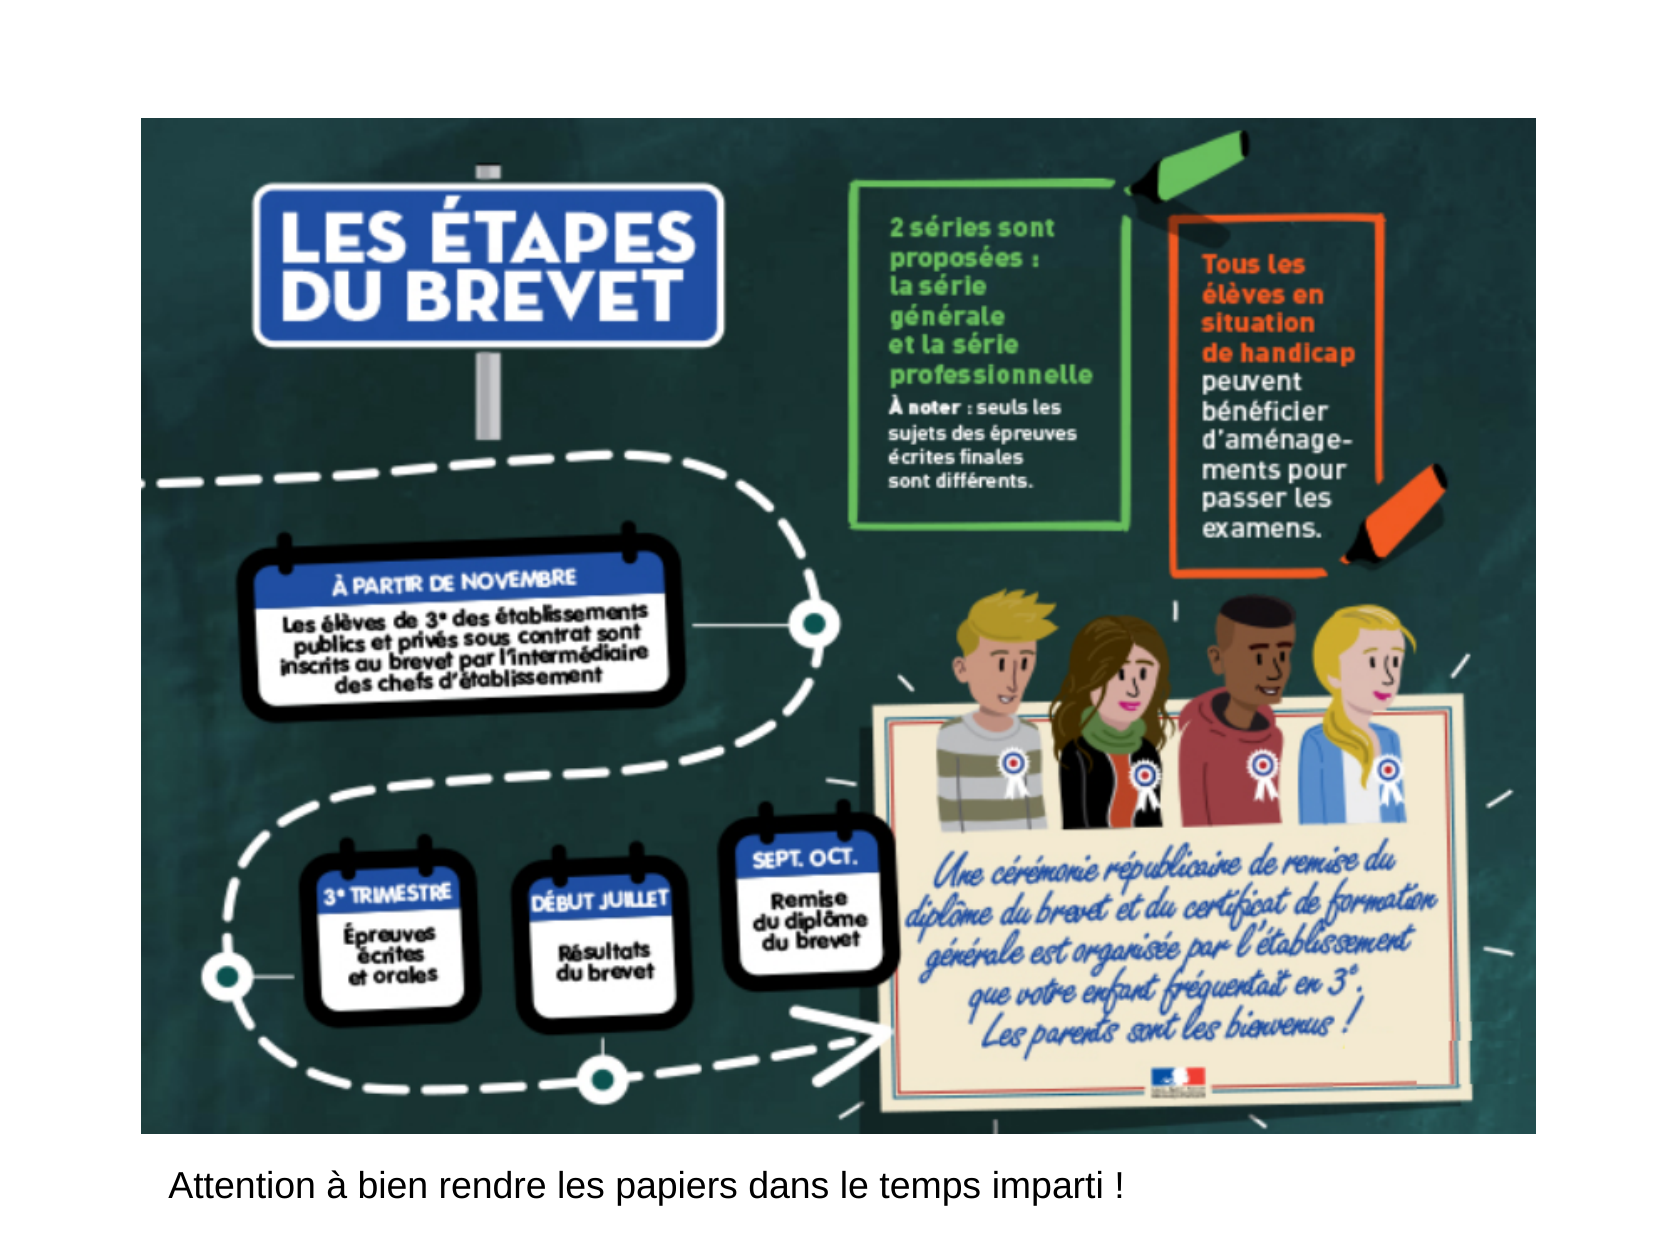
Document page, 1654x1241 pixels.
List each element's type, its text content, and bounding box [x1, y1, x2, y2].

picture [141, 118, 1536, 1134]
text_box Attention à bien rendre les papiers dans le temps imparti ! [153, 1157, 1512, 1215]
